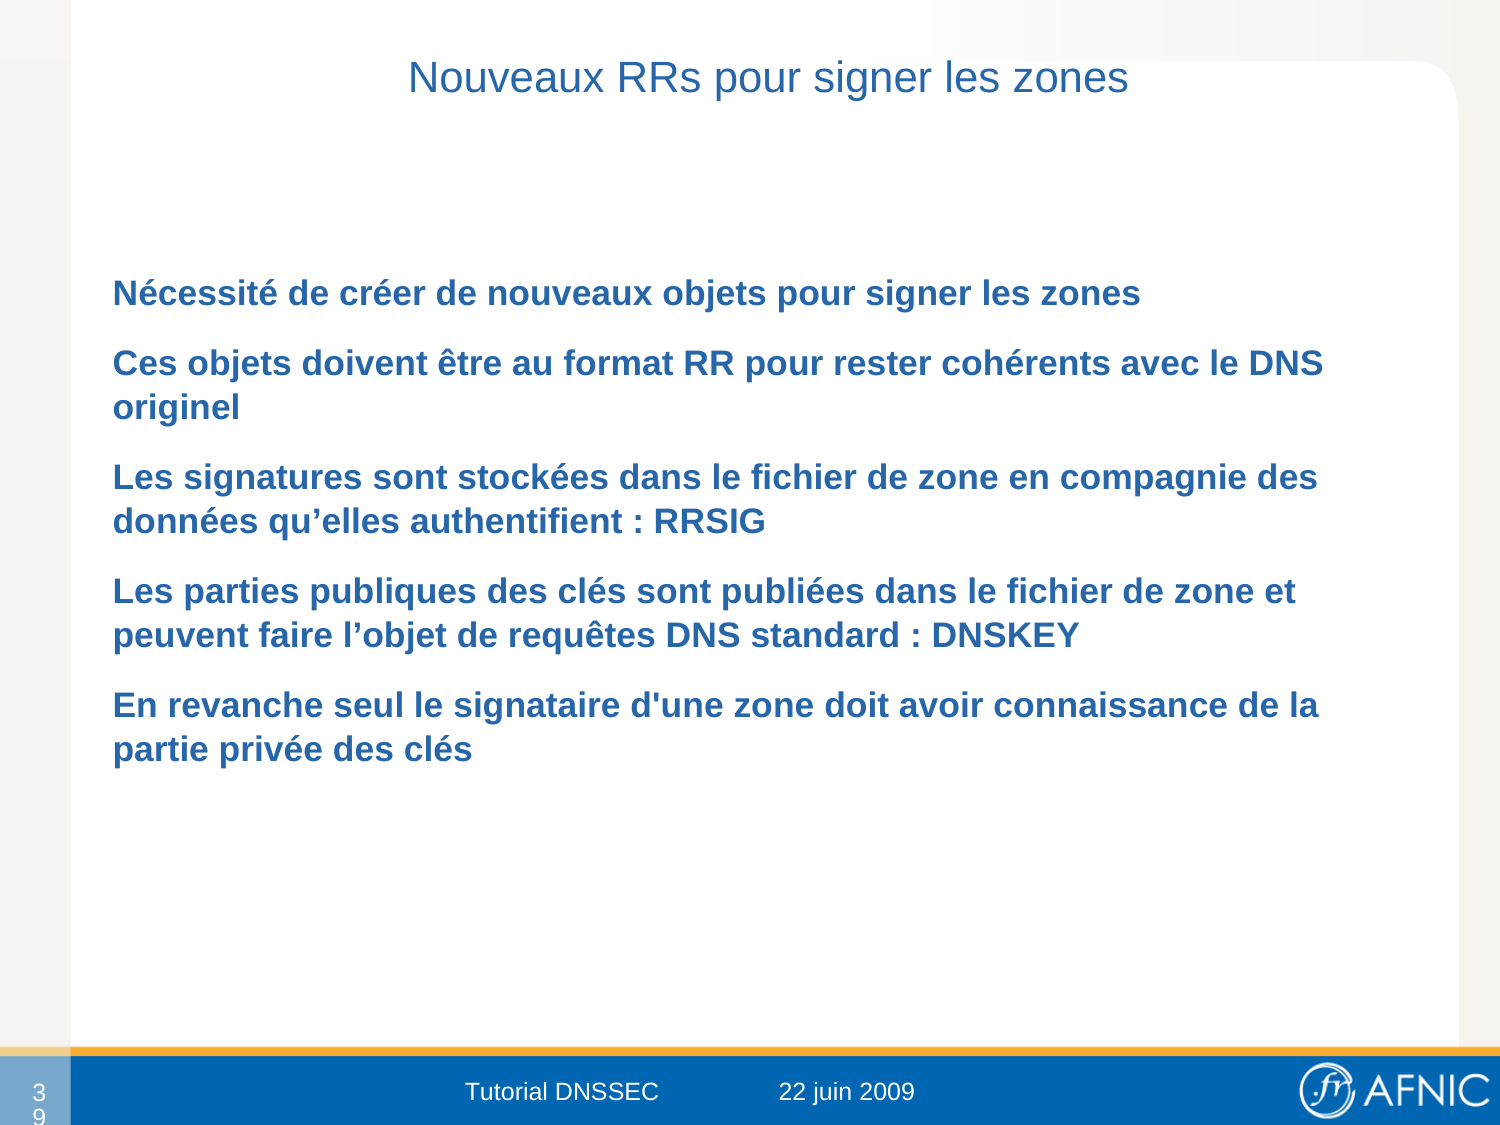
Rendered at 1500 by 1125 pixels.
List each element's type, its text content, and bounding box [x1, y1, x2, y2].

list Nécessité de créer de nouveaux objets pour signer les zones Ces objets doivent être au format RR pour rester cohérents avec le DNS originel Les signatures sont stockées dans le fichier de zone en compagnie des données qu’elles authentifient : RRSIG Les parties publiques des clés sont publiées dans le fichier de zone et peuvent faire l’objet de requêtes DNS standard : DNSKEY En revanche seul le signataire d'une zone doit avoir connaissance de la partie privée des clés [112, 266, 1426, 994]
picture [35, 1110, 42, 1118]
title Nouveaux RRs pour signer les zones [112, 12, 1426, 138]
picture [0, 0, 1500, 1125]
